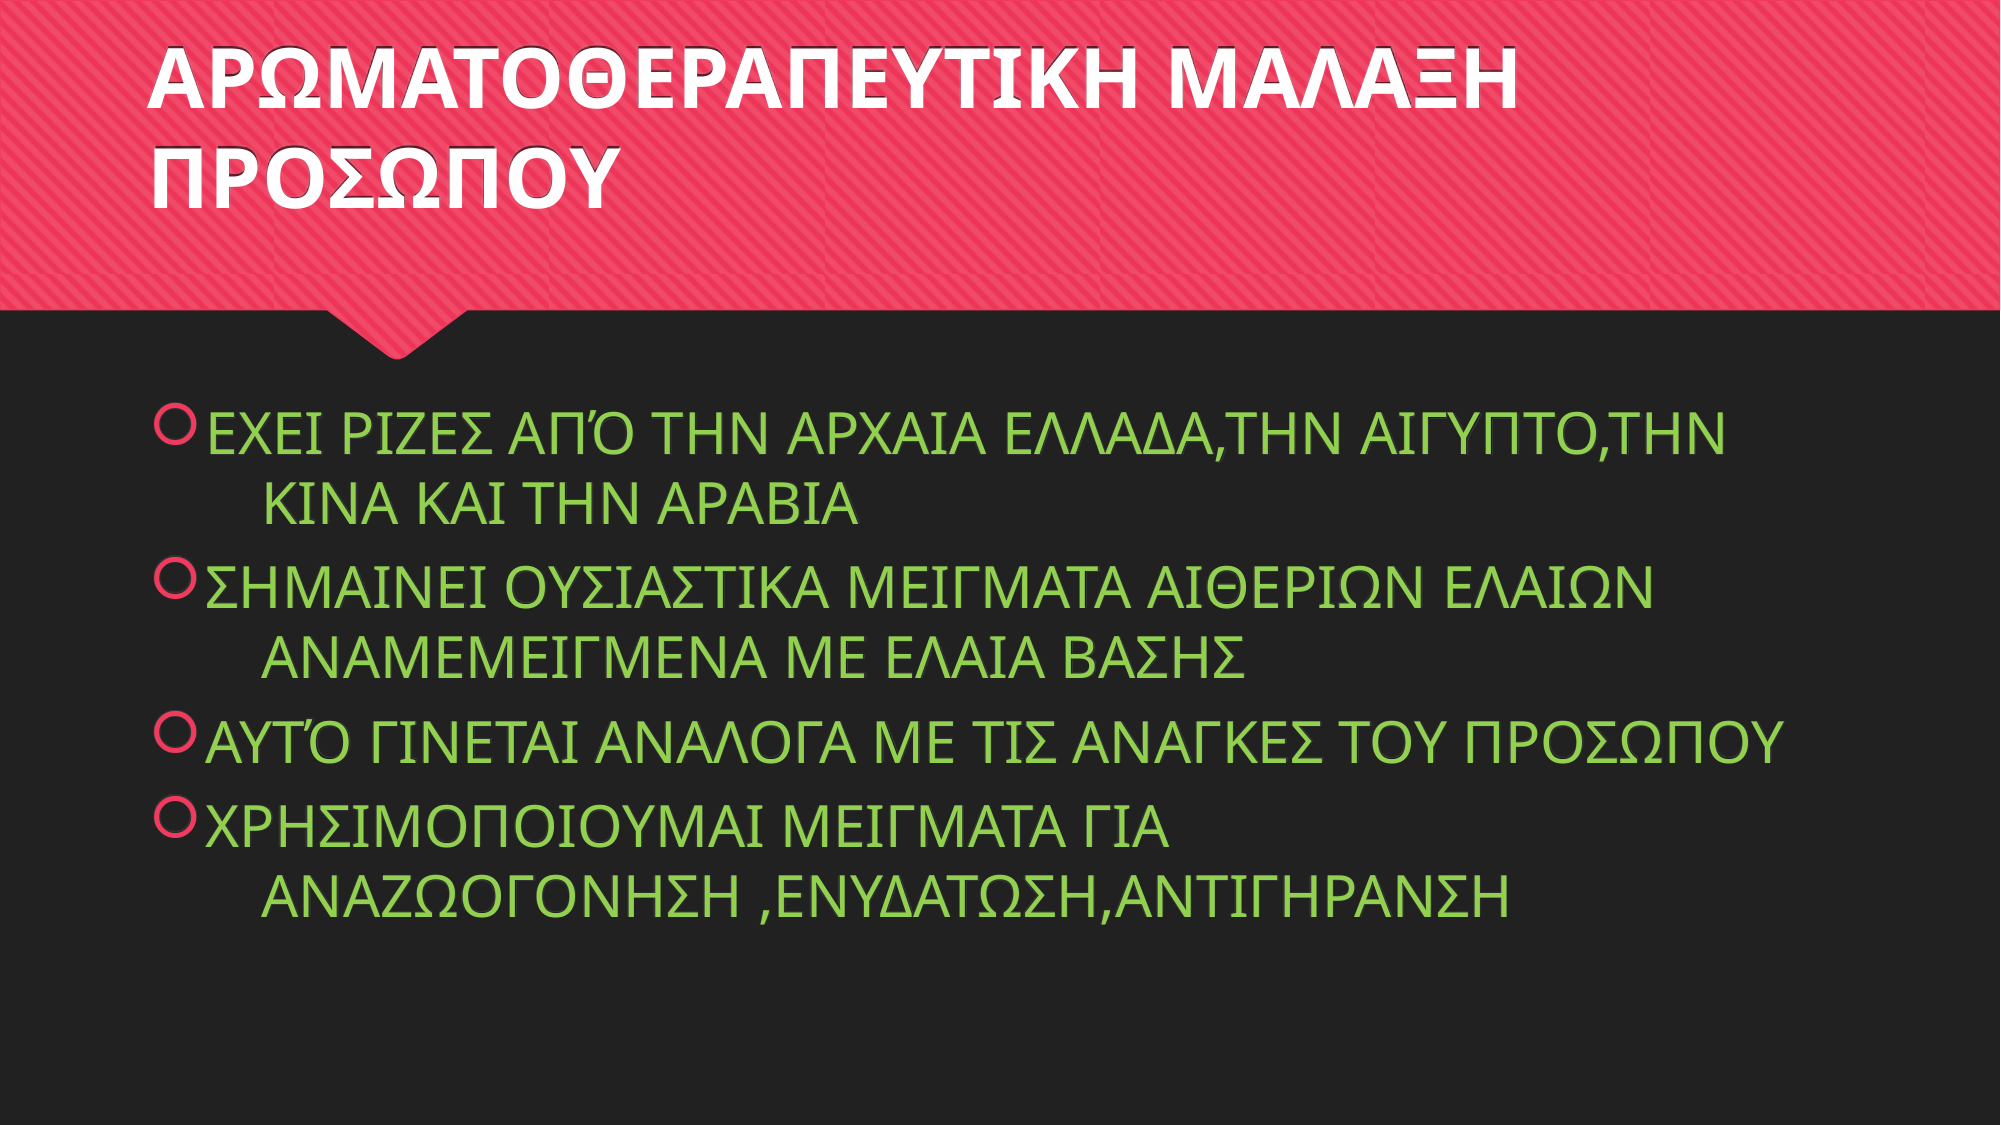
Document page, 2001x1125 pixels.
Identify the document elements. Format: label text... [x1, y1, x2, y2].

list ΕΧΕΙ ΡΙΖΕΣ ΑΠΌ ΤΗΝ ΑΡΧΑΙΑ ΕΛΛΑΔΑ,ΤΗΝ ΑΙΓΥΠΤΟ,ΤΗΝ ΚΙΝΑ ΚΑΙ ΤΗΝ ΑΡΑΒΙΑ ΣΗΜΑΙΝΕΙ ΟΥΣΙΑΣΤΙΚΑ ΜΕΙΓΜΑΤΑ ΑΙΘΕΡΙΩΝ ΕΛΑΙΩΝ ΑΝΑΜΕΜΕΙΓΜΕΝΑ ΜΕ ΕΛΑΙΑ ΒΑΣΗΣ ΑΥΤΌ ΓΙΝΕΤΑΙ ΑΝΑΛΟΓΑ ΜΕ ΤΙΣ ΑΝΑΓΚΕΣ ΤΟΥ ΠΡΟΣΩΠΟΥ ΧΡΗΣΙΜΟΠΟΙΟΥΜΑΙ ΜΕΙΓΜΑΤΑ ΓΙΑ ΑΝΑΖΩΟΓΟΝΗΣΗ ,ΕΝΥΔΑΤΩΣΗ,ΑΝΤΙΓΗΡΑΝΣΗ [134, 364, 1866, 962]
title ΑΡΩΜΑΤΟΘΕΡΑΠΕΥΤΙΚΗ ΜΑΛΑΞΗ ΠΡΟΣΩΠΟΥ [132, 0, 1868, 233]
